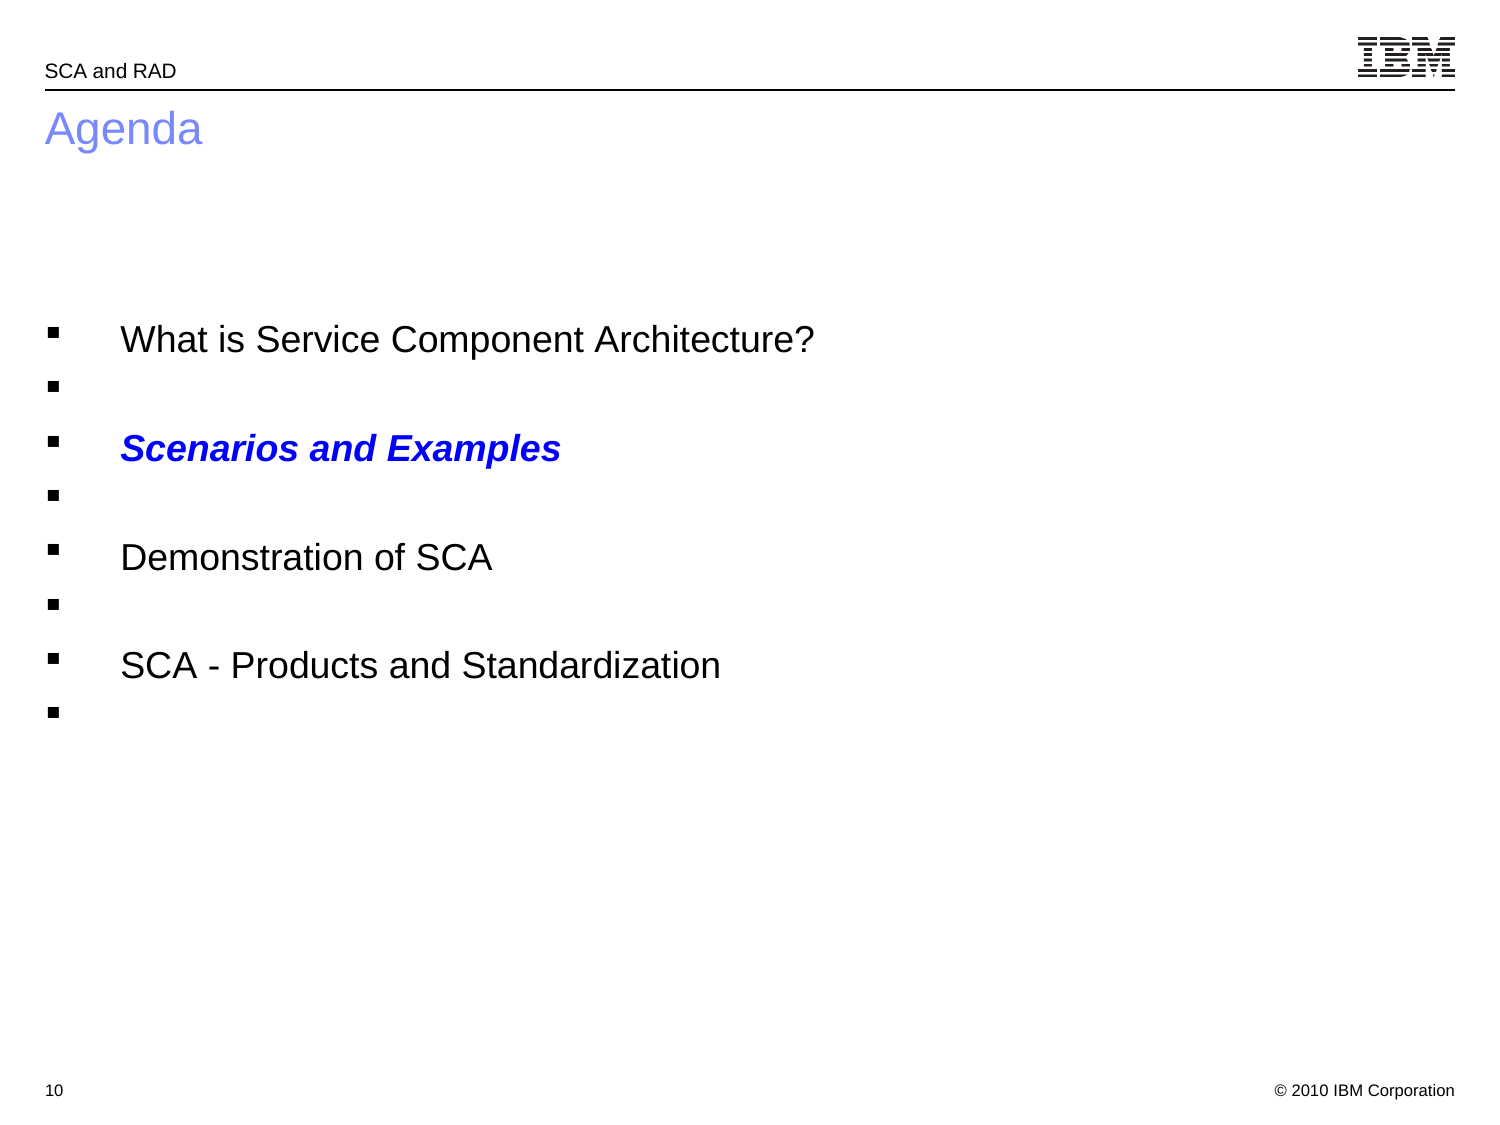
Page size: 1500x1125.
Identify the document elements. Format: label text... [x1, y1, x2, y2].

title Agenda [29, 97, 1455, 293]
list What is Service Component Architecture? Scenarios and Examples Demonstration of SCA SCA - Products and Standardization [29, 307, 1455, 1043]
picture [1358, 37, 1455, 77]
